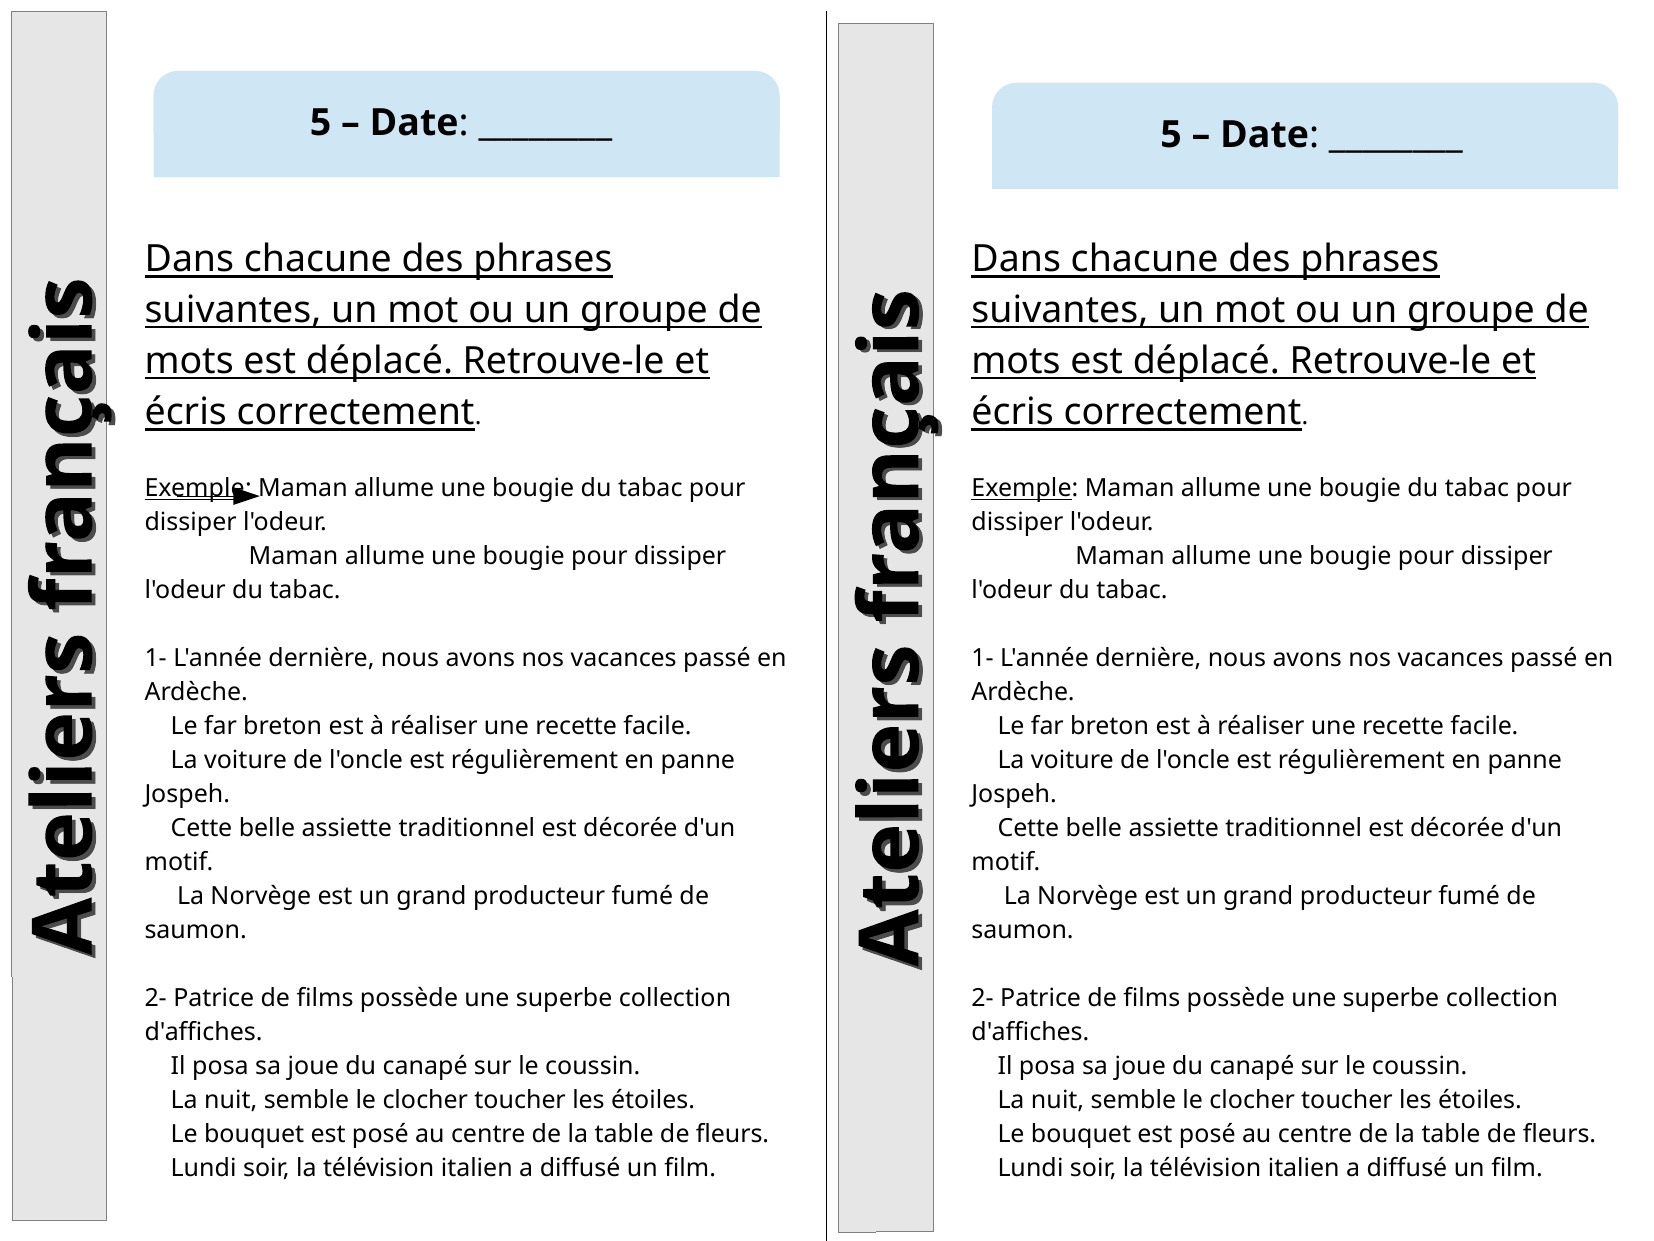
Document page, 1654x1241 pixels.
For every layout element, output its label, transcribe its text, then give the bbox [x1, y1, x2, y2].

text_box [153, 70, 780, 178]
text_box Dans chacune des phrases suivantes, un mot ou un groupe de mots est déplacé. Retrouve-le et écris correctement. Exemple: Maman allume une bougie du tabac pour dissiper l'odeur. Maman allume une bougie pour dissiper l'odeur du tabac. 1- L'année dernière, nous avons nos vacances passé en Ardèche. Le far breton est à réaliser une recette facile. La voiture de l'oncle est régulièrement en panne Jospeh. Cette belle assiette traditionnel est décorée d'un motif. La Norvège est un grand producteur fumé de saumon. 2- Patrice de films possède une superbe collection d'affiches. Il posa sa joue du canapé sur le coussin. La nuit, semble le clocher toucher les étoiles. Le bouquet est posé au centre de la table de fleurs. Lundi soir, la télévision italien a diffusé un film. [956, 224, 1630, 1154]
text_box [992, 82, 1619, 189]
text_box Dans chacune des phrases suivantes, un mot ou un groupe de mots est déplacé. Retrouve-le et écris correctement. Exemple: Maman allume une bougie du tabac pour dissiper l'odeur. Maman allume une bougie pour dissiper l'odeur du tabac. 1- L'année dernière, nous avons nos vacances passé en Ardèche. Le far breton est à réaliser une recette facile. La voiture de l'oncle est régulièrement en panne Jospeh. Cette belle assiette traditionnel est décorée d'un motif. La Norvège est un grand producteur fumé de saumon. 2- Patrice de films possède une superbe collection d'affiches. Il posa sa joue du canapé sur le coussin. La nuit, semble le clocher toucher les étoiles. Le bouquet est posé au centre de la table de fleurs. Lundi soir, la télévision italien a diffusé un film. [129, 224, 804, 1154]
text_box Ateliers français [838, 23, 934, 1233]
text_box Ateliers français [11, 11, 107, 1221]
text_box 5 – Date: ________ [295, 88, 686, 166]
text_box 5 – Date: ________ [1145, 100, 1536, 178]
